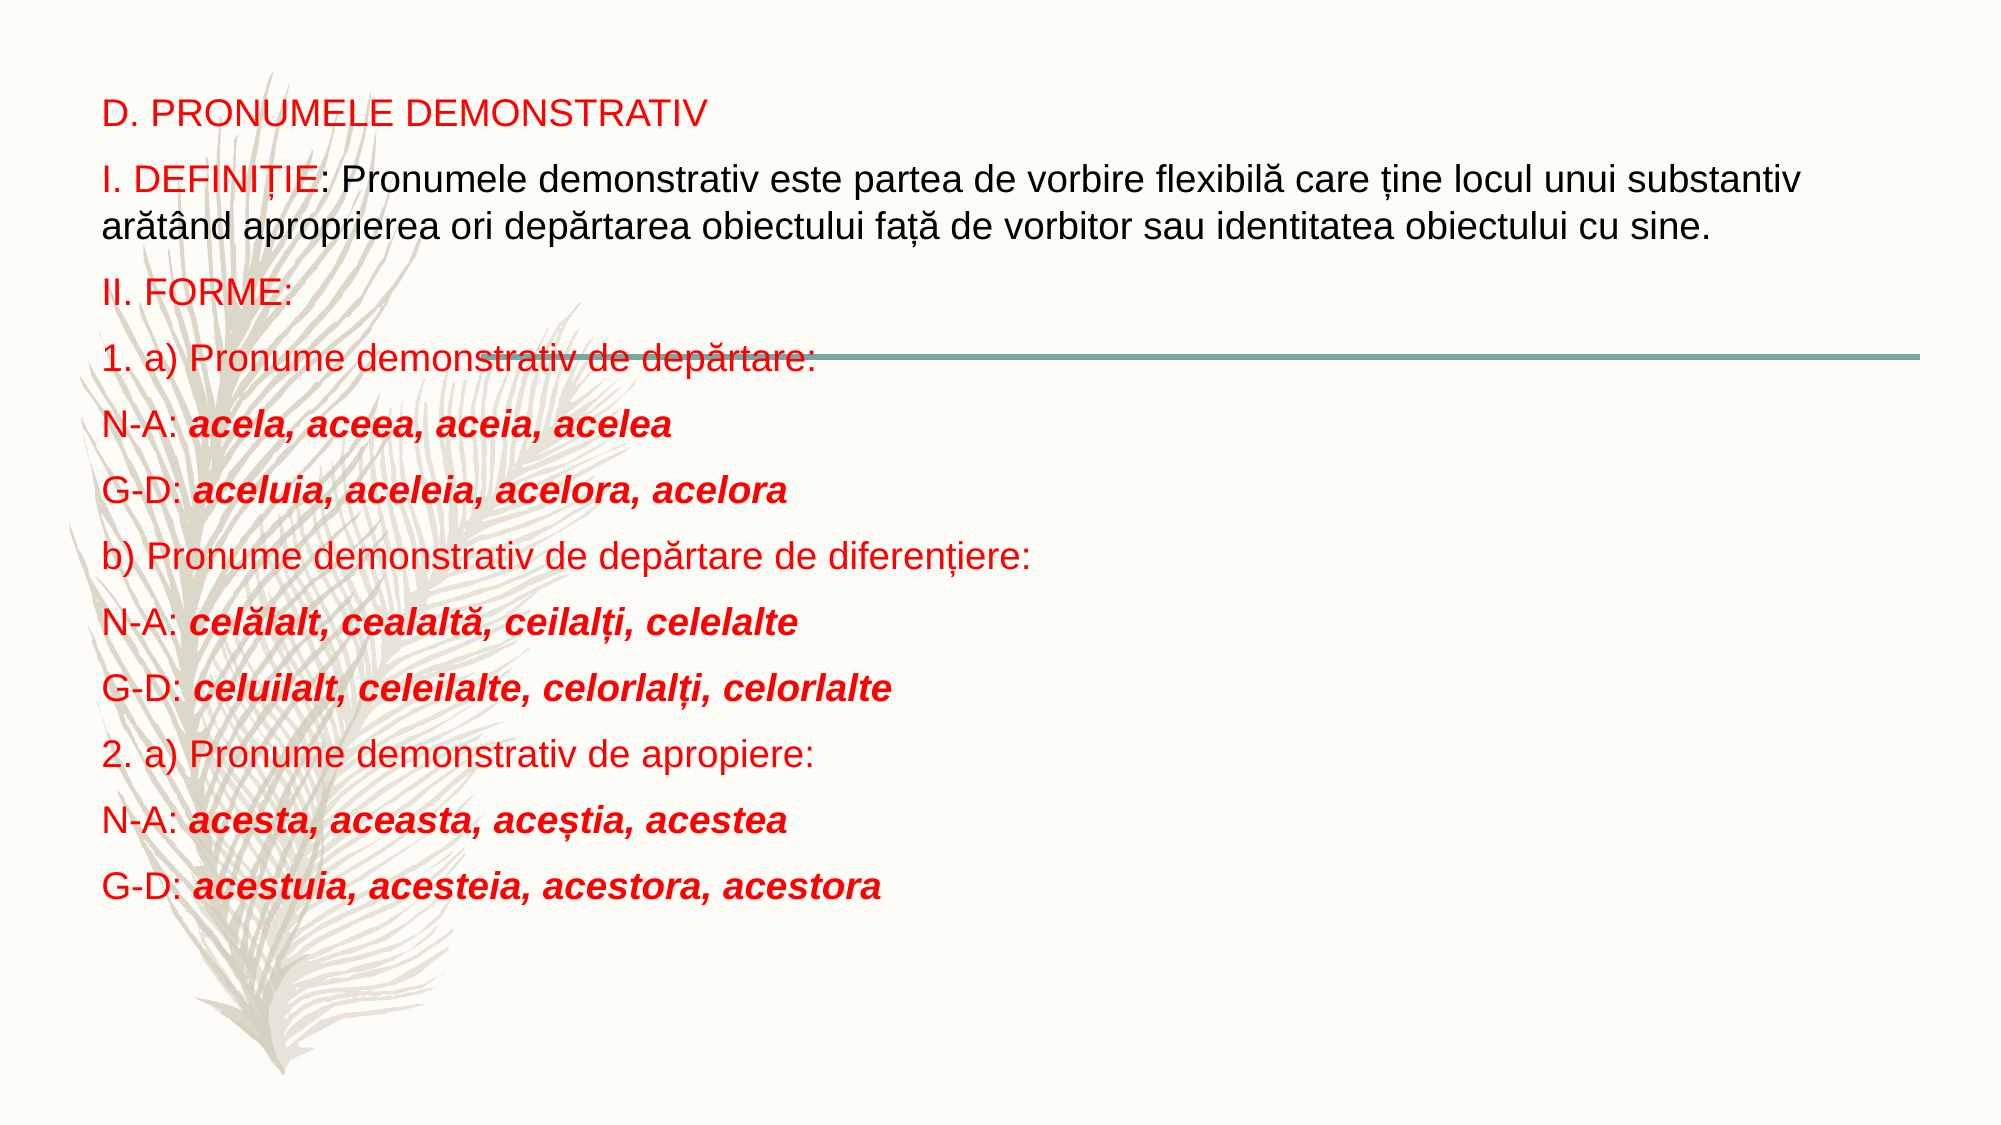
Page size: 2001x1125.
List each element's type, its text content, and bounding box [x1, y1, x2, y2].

list D. PRONUMELE DEMONSTRATIV I. DEFINIȚIE: Pronumele demonstrativ este partea de vorbire flexibilă care ține locul unui substantiv arătând aproprierea ori depărtarea obiectului față de vorbitor sau identitatea obiectului cu sine. II. FORME: 1. a) Pronume demonstrativ de depărtare: N-A: acela, aceea, aceia, acelea G-D: aceluia, aceleia, acelora, acelora b) Pronume demonstrativ de depărtare de diferențiere: N-A: celălalt, cealaltă, ceilalți, celelalte G-D: celuilalt, celeilalte, celorlalți, celorlalte 2. a) Pronume demonstrativ de apropiere: N-A: acesta, aceasta, aceștia, acestea G-D: acestuia, acesteia, acestora, acestora [86, 79, 1920, 999]
